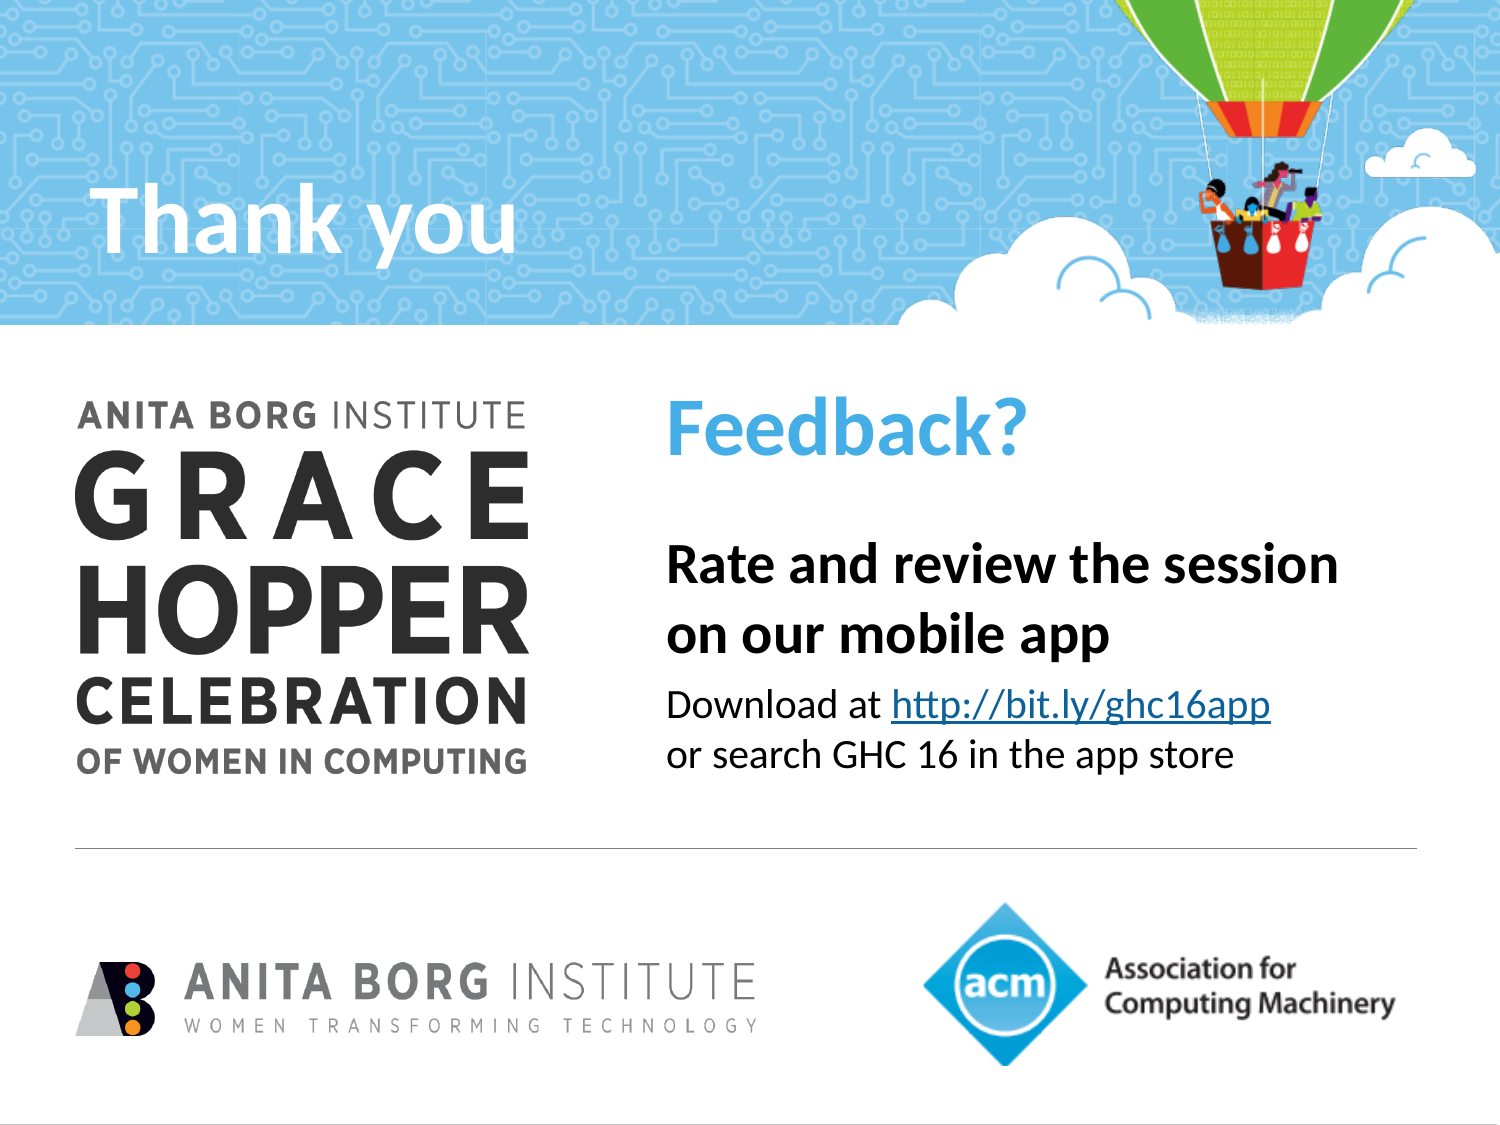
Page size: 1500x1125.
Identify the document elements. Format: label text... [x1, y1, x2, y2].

picture [75, 962, 756, 1036]
text_box Rate and review the session on our mobile app [651, 517, 1371, 655]
picture [75, 401, 529, 774]
picture [0, 0, 1500, 325]
